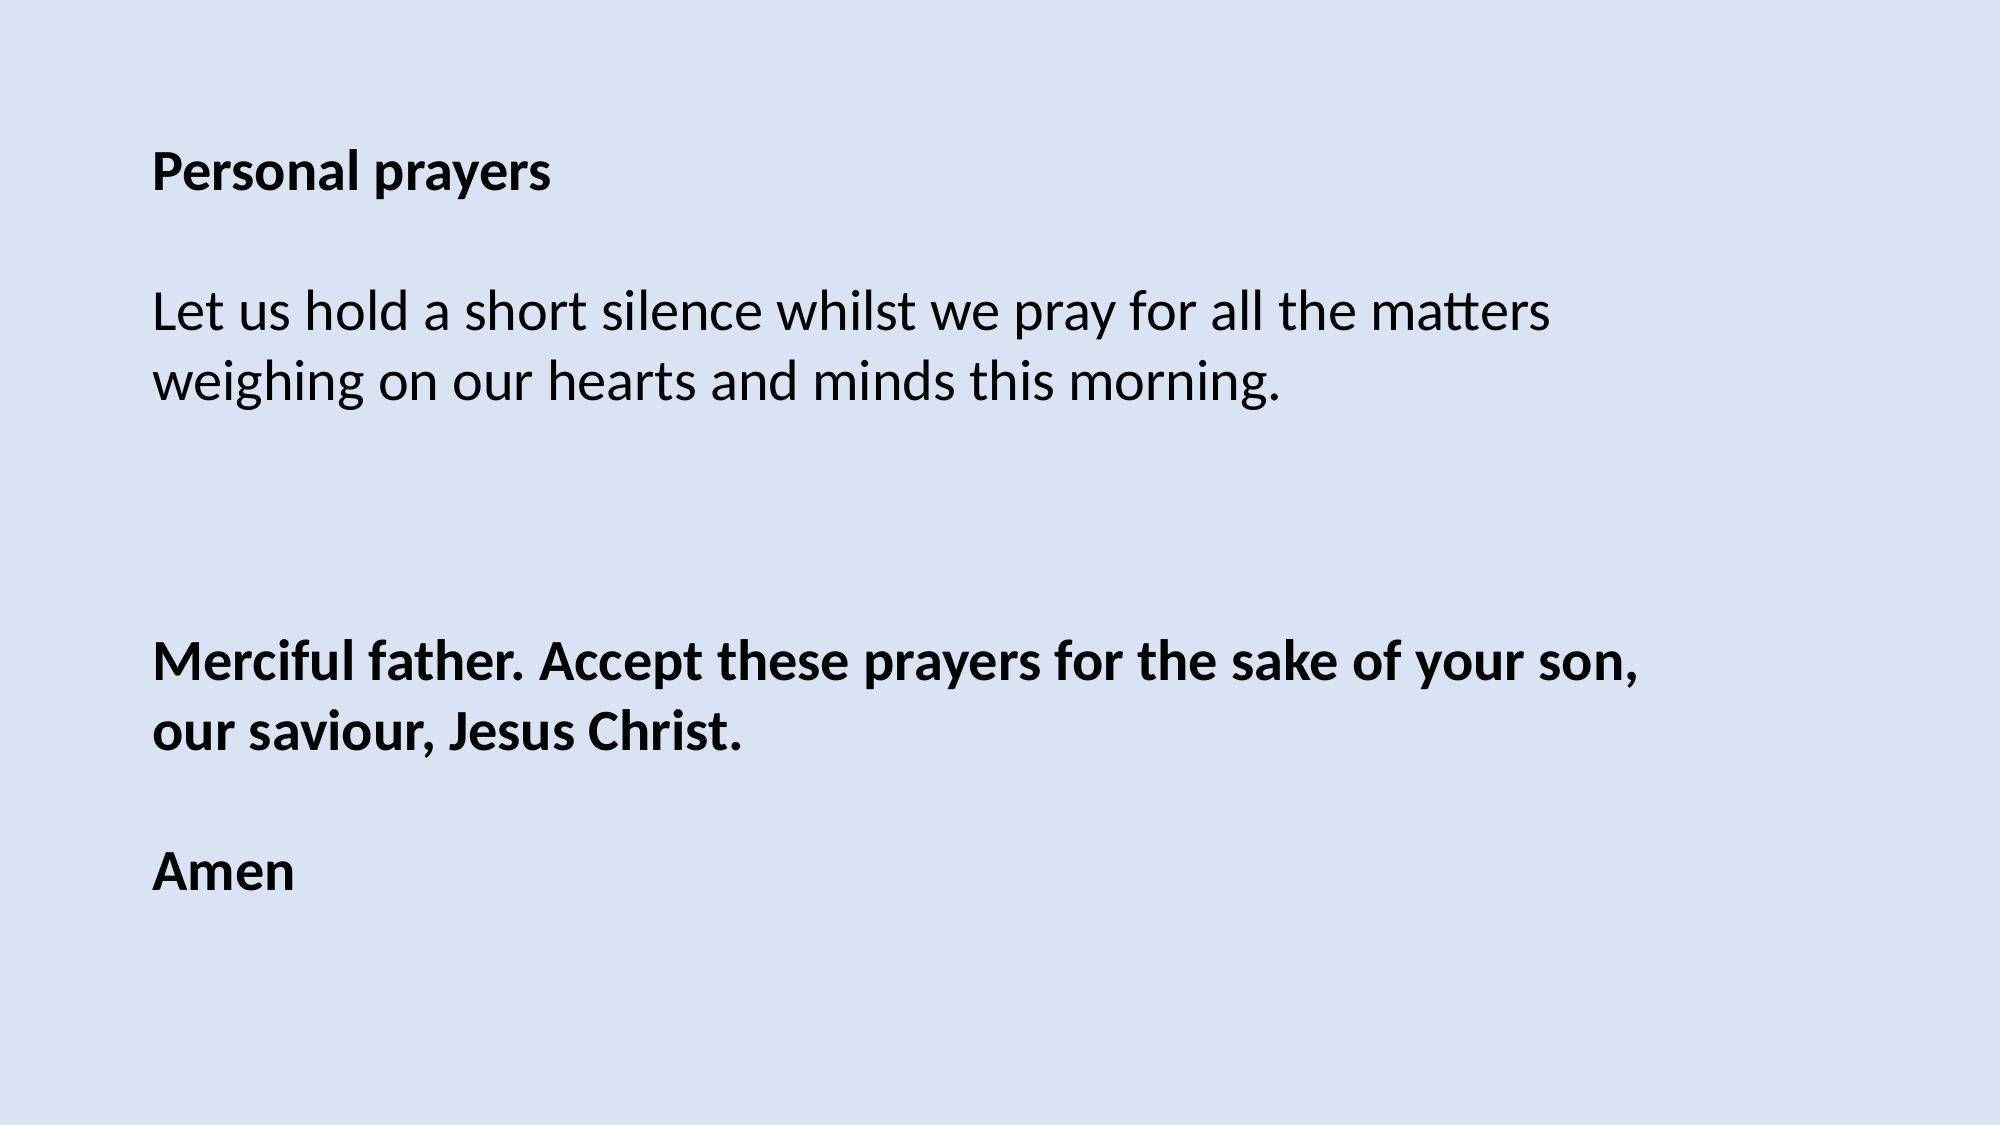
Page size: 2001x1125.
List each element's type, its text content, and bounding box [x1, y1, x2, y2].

text_box Personal prayers Let us hold a short silence whilst we pray for all the matters weighing on our hearts and minds this morning. Merciful father. Accept these prayers for the sake of your son, our saviour, Jesus Christ. Amen [137, 125, 1746, 918]
